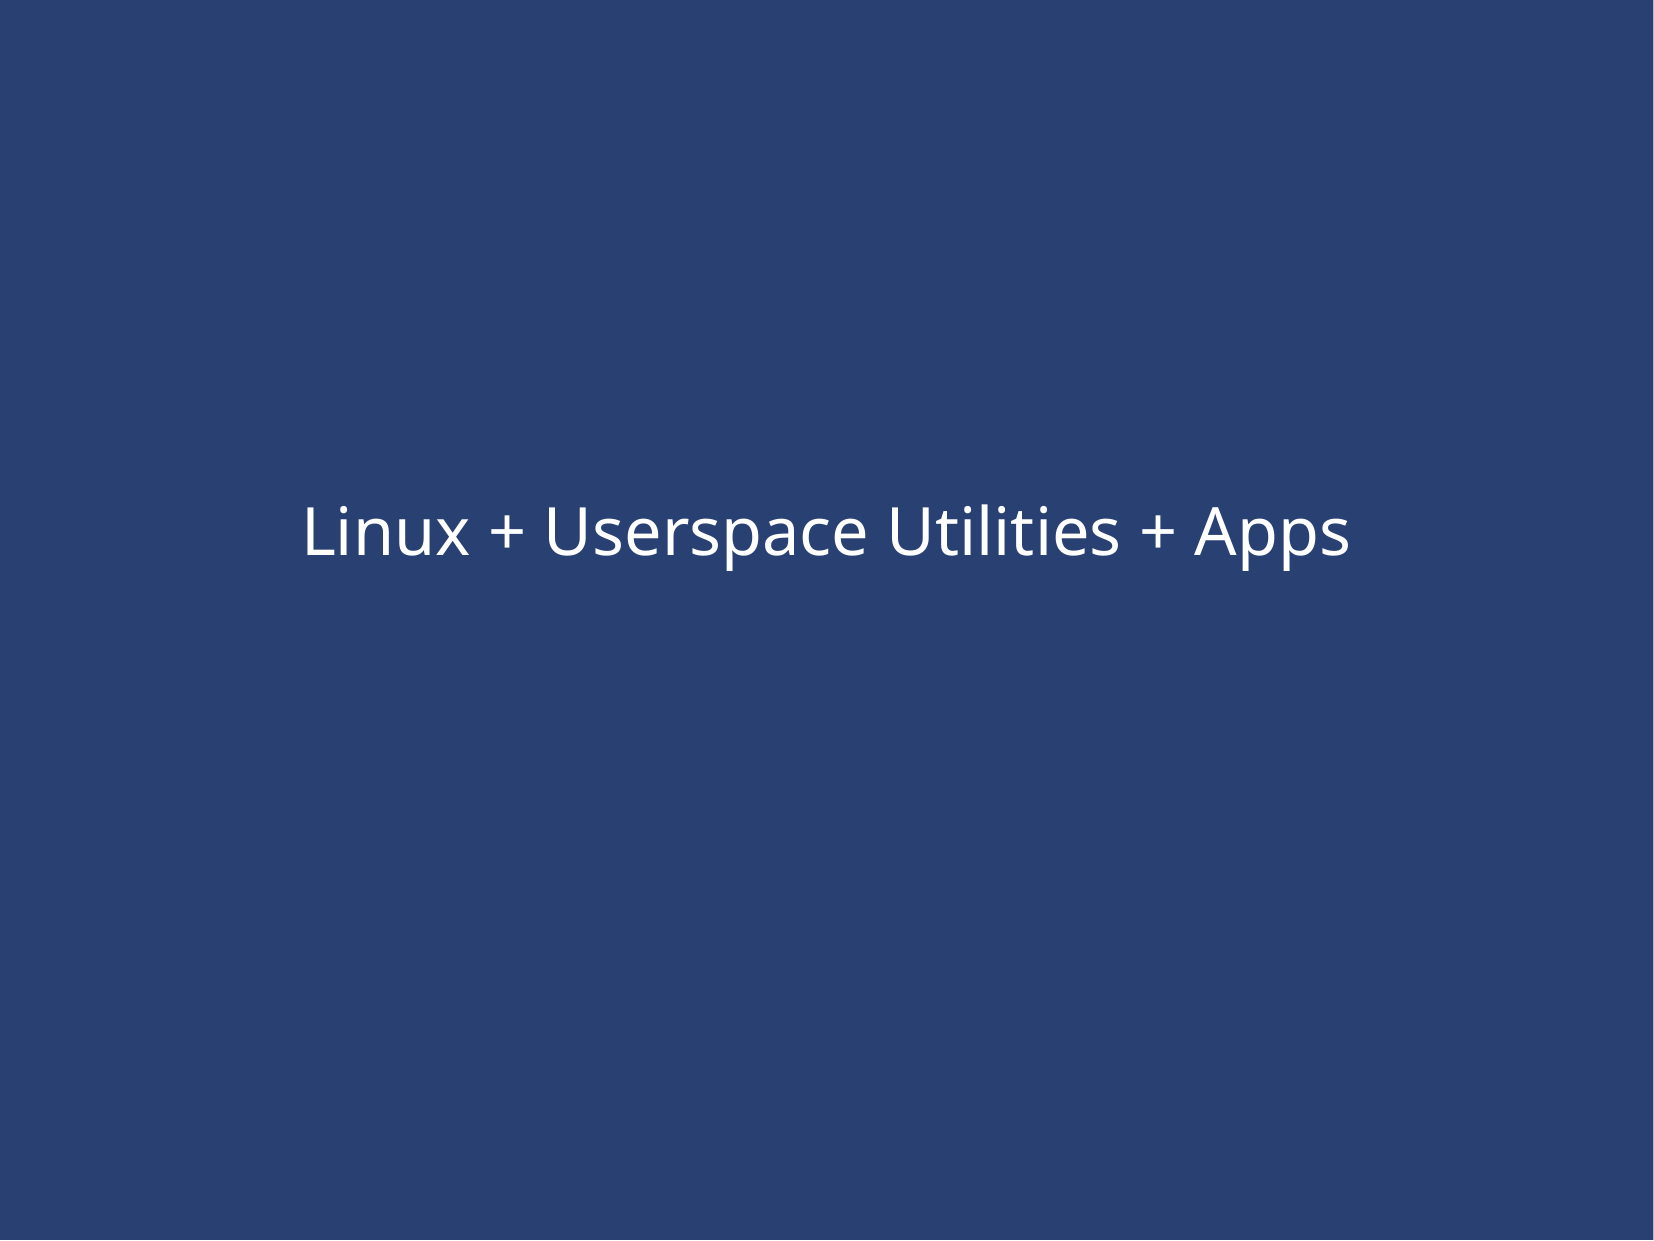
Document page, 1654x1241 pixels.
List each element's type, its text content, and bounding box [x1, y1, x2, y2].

subtitle Linux + Userspace Utilities + Apps [82, 49, 1571, 1109]
